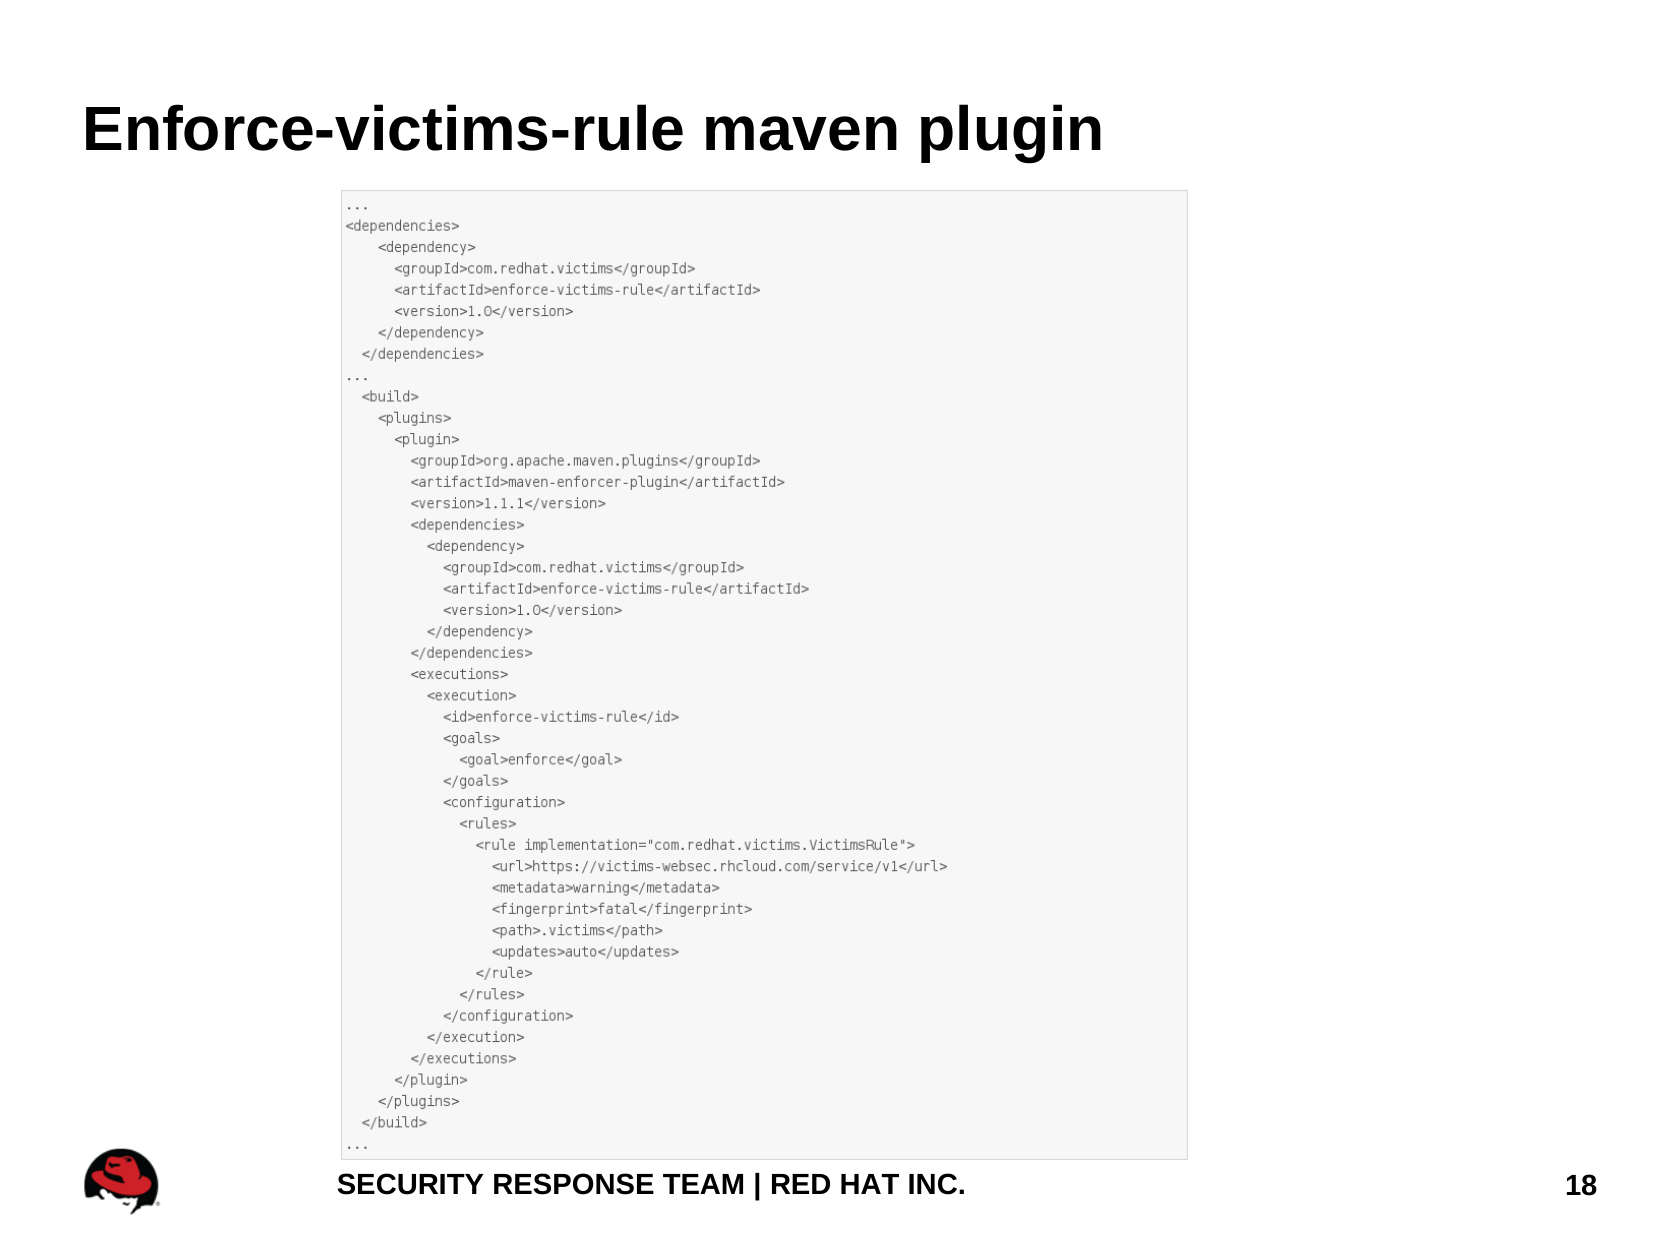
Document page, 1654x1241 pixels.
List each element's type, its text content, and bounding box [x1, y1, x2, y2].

title Enforce-victims-rule maven plugin [82, 37, 1571, 225]
picture [83, 1146, 166, 1224]
picture [337, 187, 1192, 1163]
